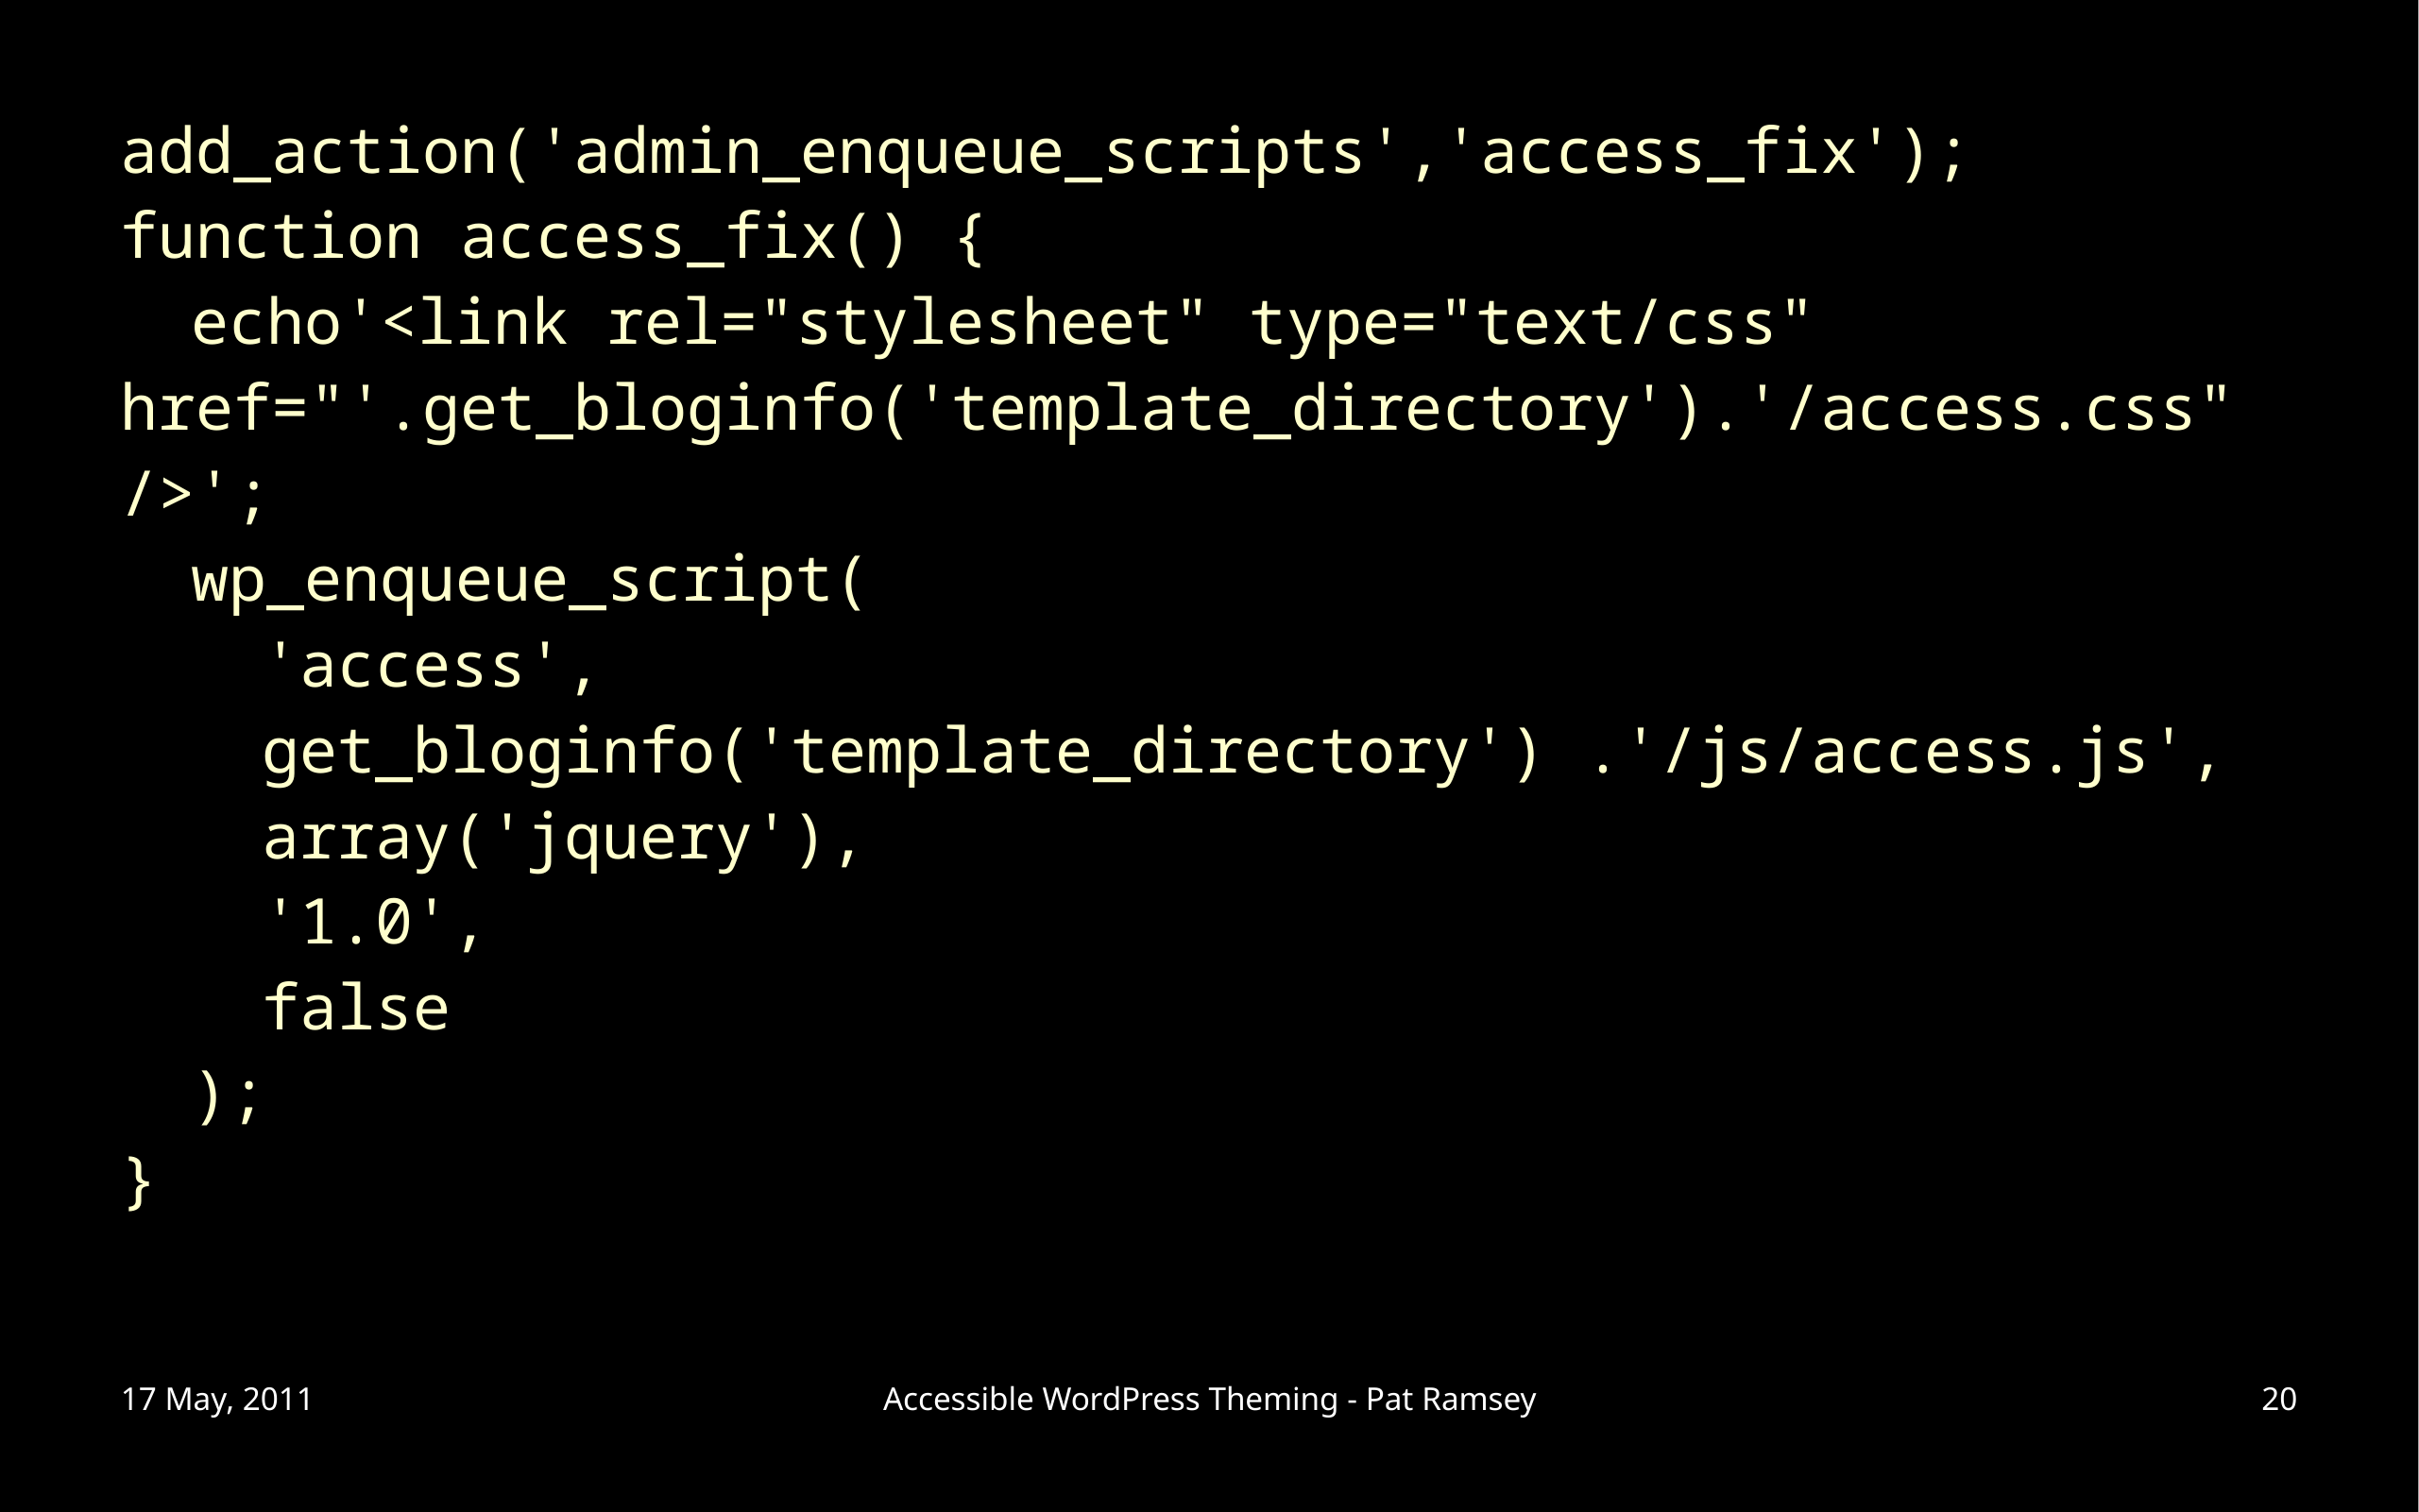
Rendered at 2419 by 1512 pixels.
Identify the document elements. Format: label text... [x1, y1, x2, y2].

subtitle add_action('admin_enqueue_scripts','access_fix'); function access_fix() { echo'<link rel="stylesheet" type="text/css" href="'.get_bloginfo('template_directory').'/access.css" />'; wp_enqueue_script( 'access', get_bloginfo('template_directory') .'/js/access.js', array('jquery'), '1.0', false ); } [120, 67, 2298, 1345]
